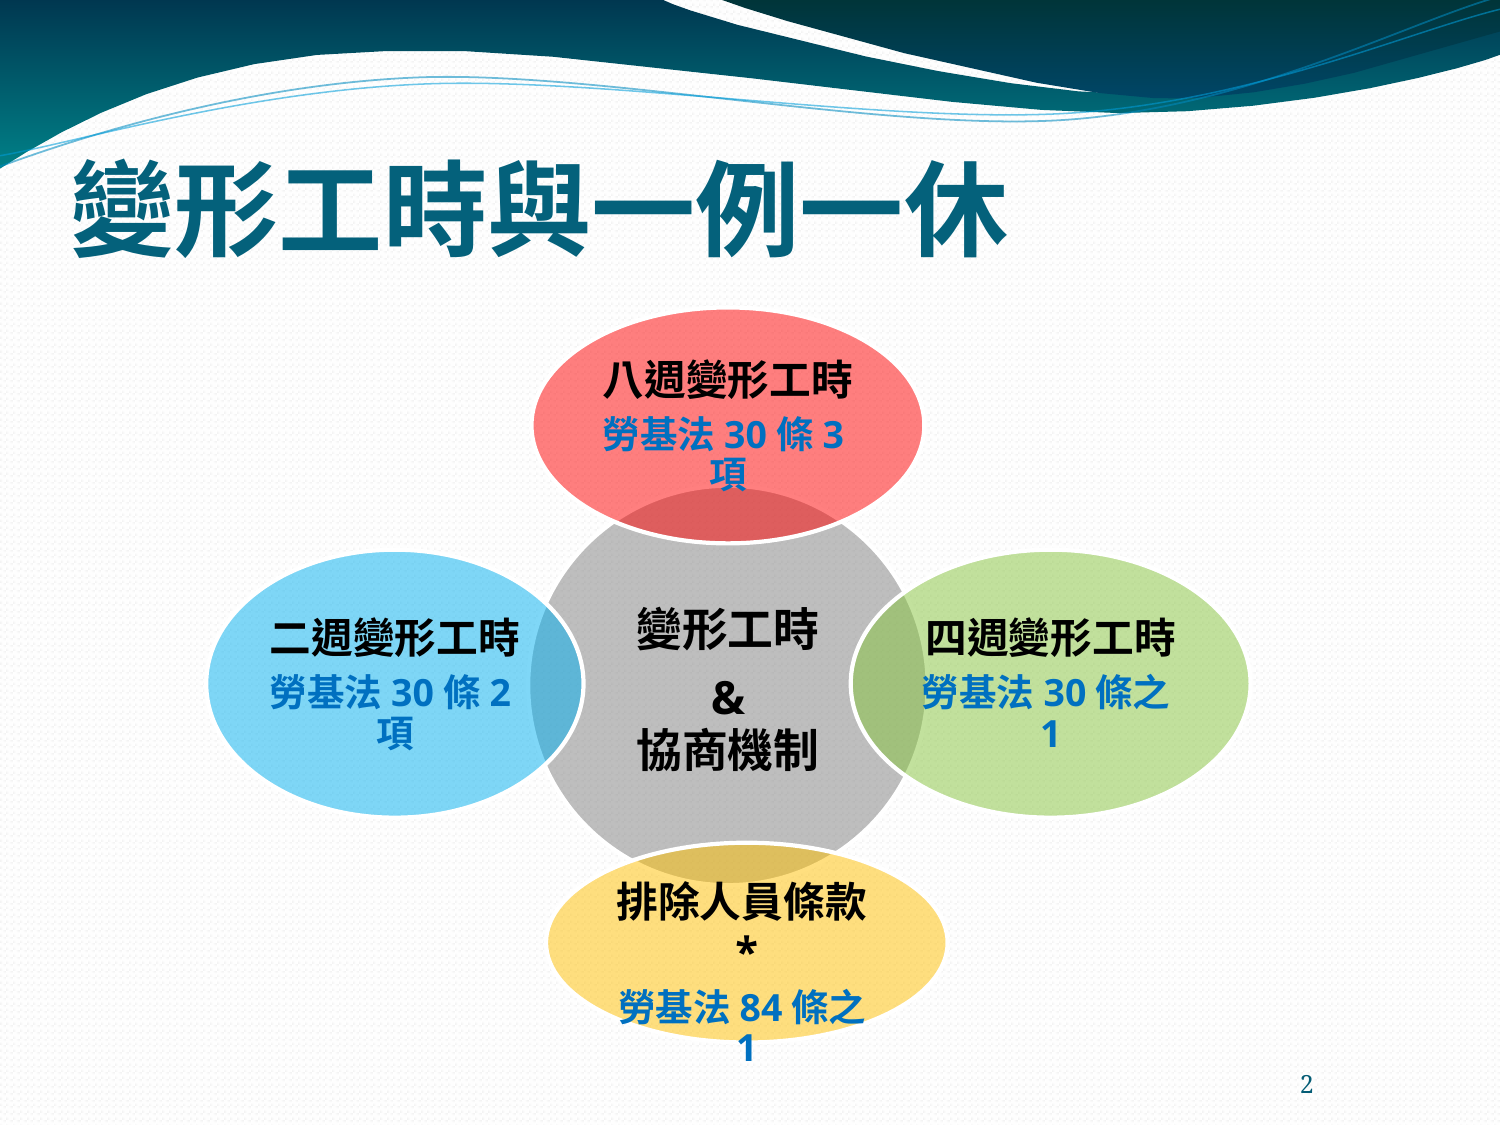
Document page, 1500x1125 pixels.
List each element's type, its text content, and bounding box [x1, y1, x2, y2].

title 變形工時與一例一休 [70, 82, 1421, 270]
text_box 四週變形工時 勞基法30條之1 [850, 549, 1251, 818]
text_box 二週變形工時 勞基法30條2項 [206, 549, 584, 818]
text_box 排除人員條款* 勞基法84條之1 [546, 842, 948, 1043]
text_box 八週變形工時 勞基法30條3項 [531, 307, 925, 544]
text_box 變形工時 & 協商機制 [545, 522, 906, 860]
text_box [1299, 1042, 1426, 1103]
